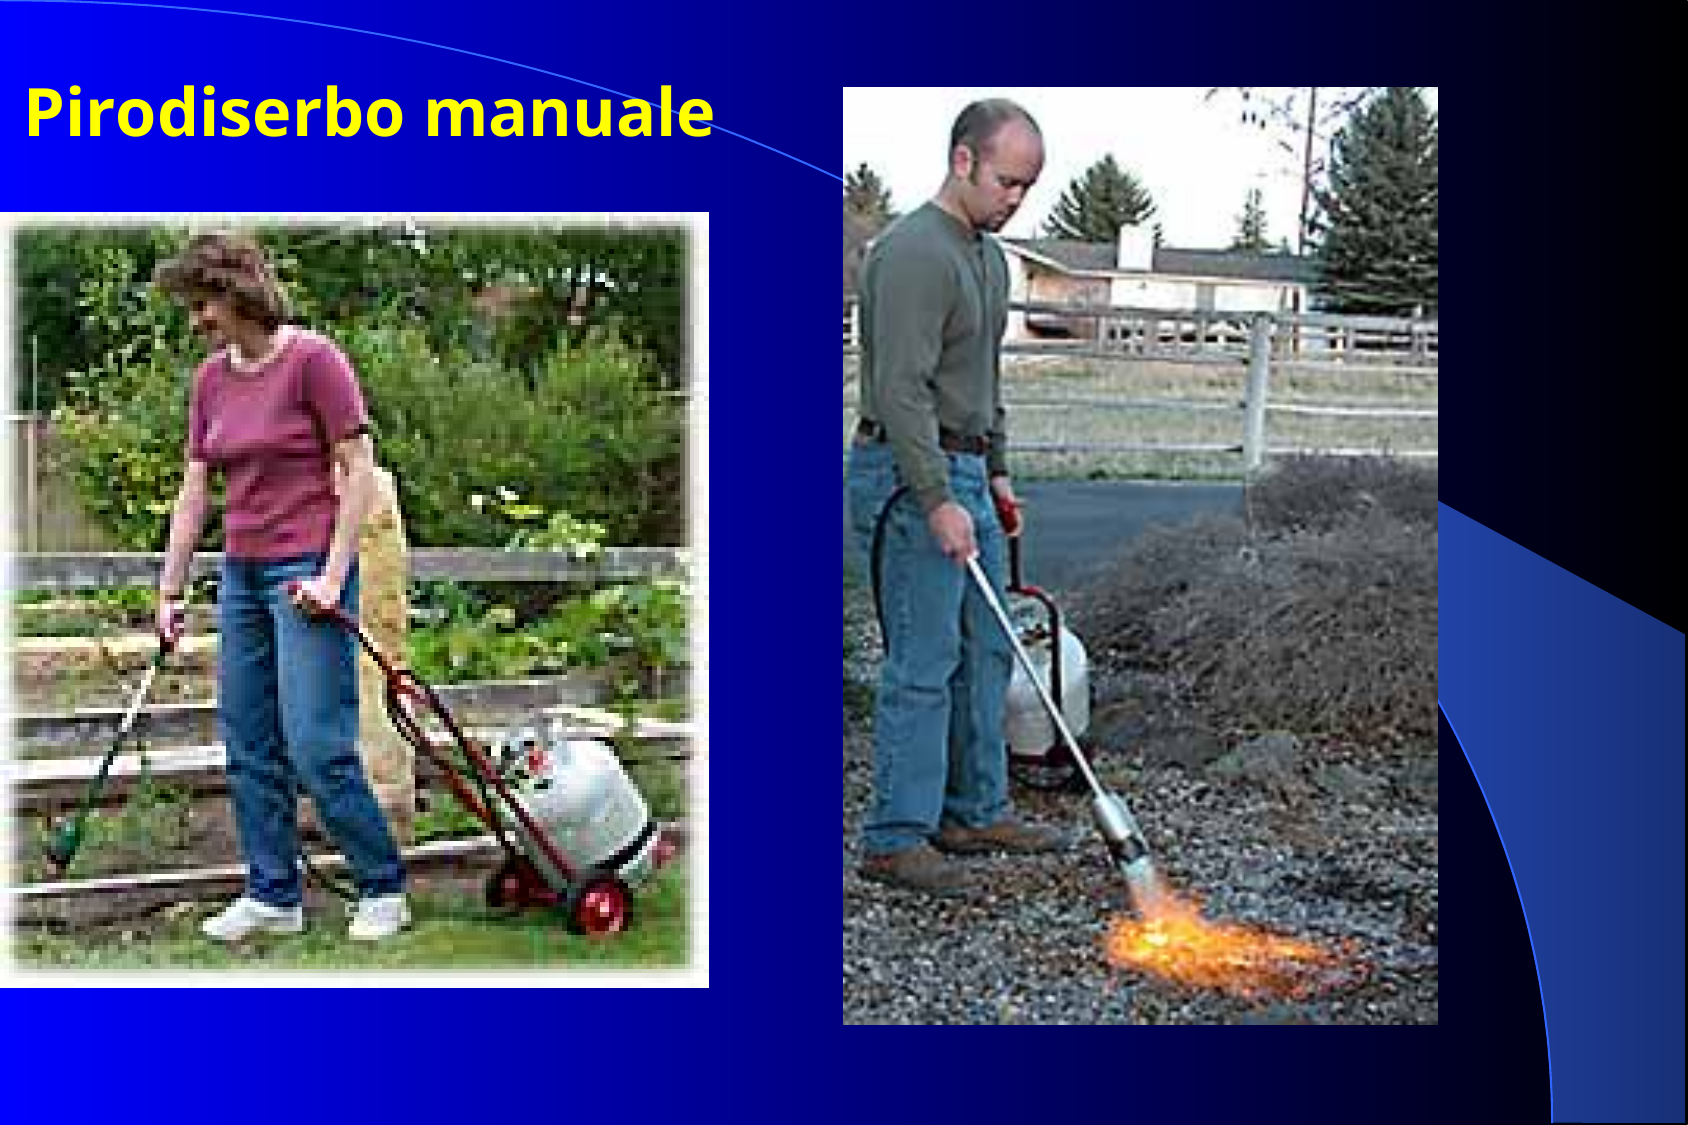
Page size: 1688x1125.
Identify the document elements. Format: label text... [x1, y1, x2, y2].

text_box Pirodiserbo manuale [8, 62, 733, 158]
picture [0, 212, 709, 988]
picture [843, 87, 1438, 1026]
